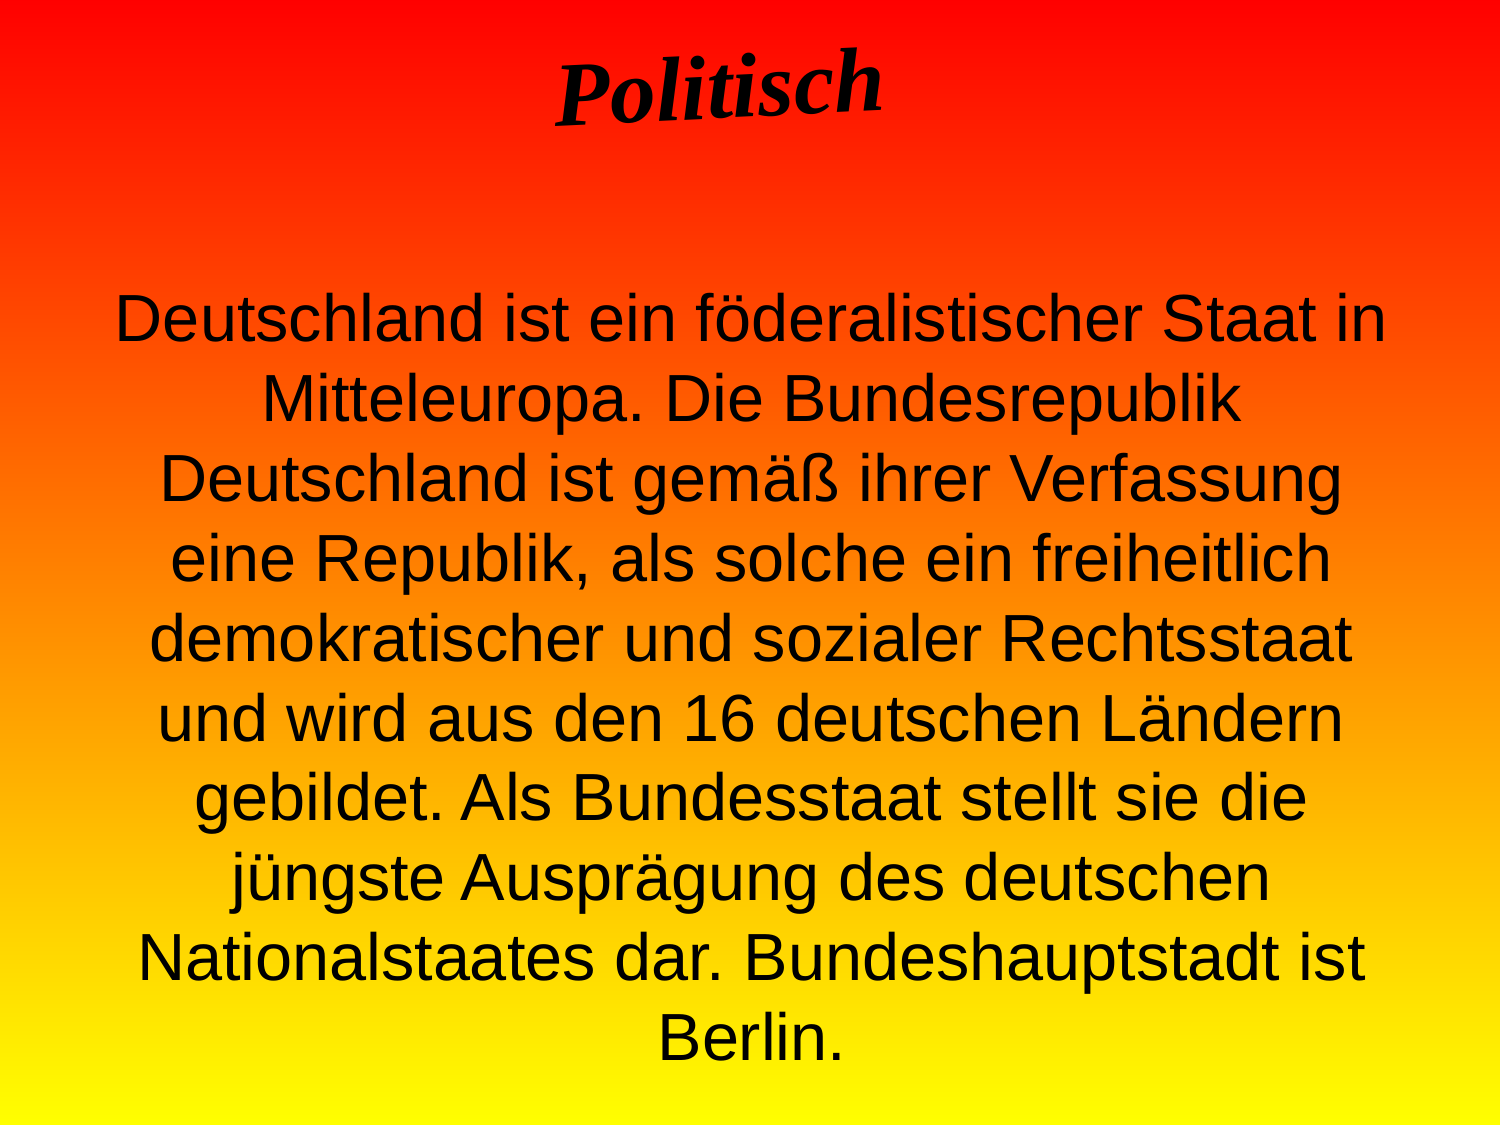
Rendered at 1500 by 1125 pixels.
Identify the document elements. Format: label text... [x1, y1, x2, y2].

text_box Deutschland ist ein föderalistischer Staat in Mitteleuropa. Die Bundesrepublik Deutschland ist gemäß ihrer Verfassung eine Republik, als solche ein freiheitlich demokratischer und sozialer Rechtsstaat und wird aus den 16 deutschen Ländern gebildet. Als Bundesstaat stellt sie die jüngste Ausprägung des deutschen Nationalstaates dar. Bundeshauptstadt ist Berlin. [76, 267, 1427, 1010]
text_box Politisch [475, 7, 965, 168]
